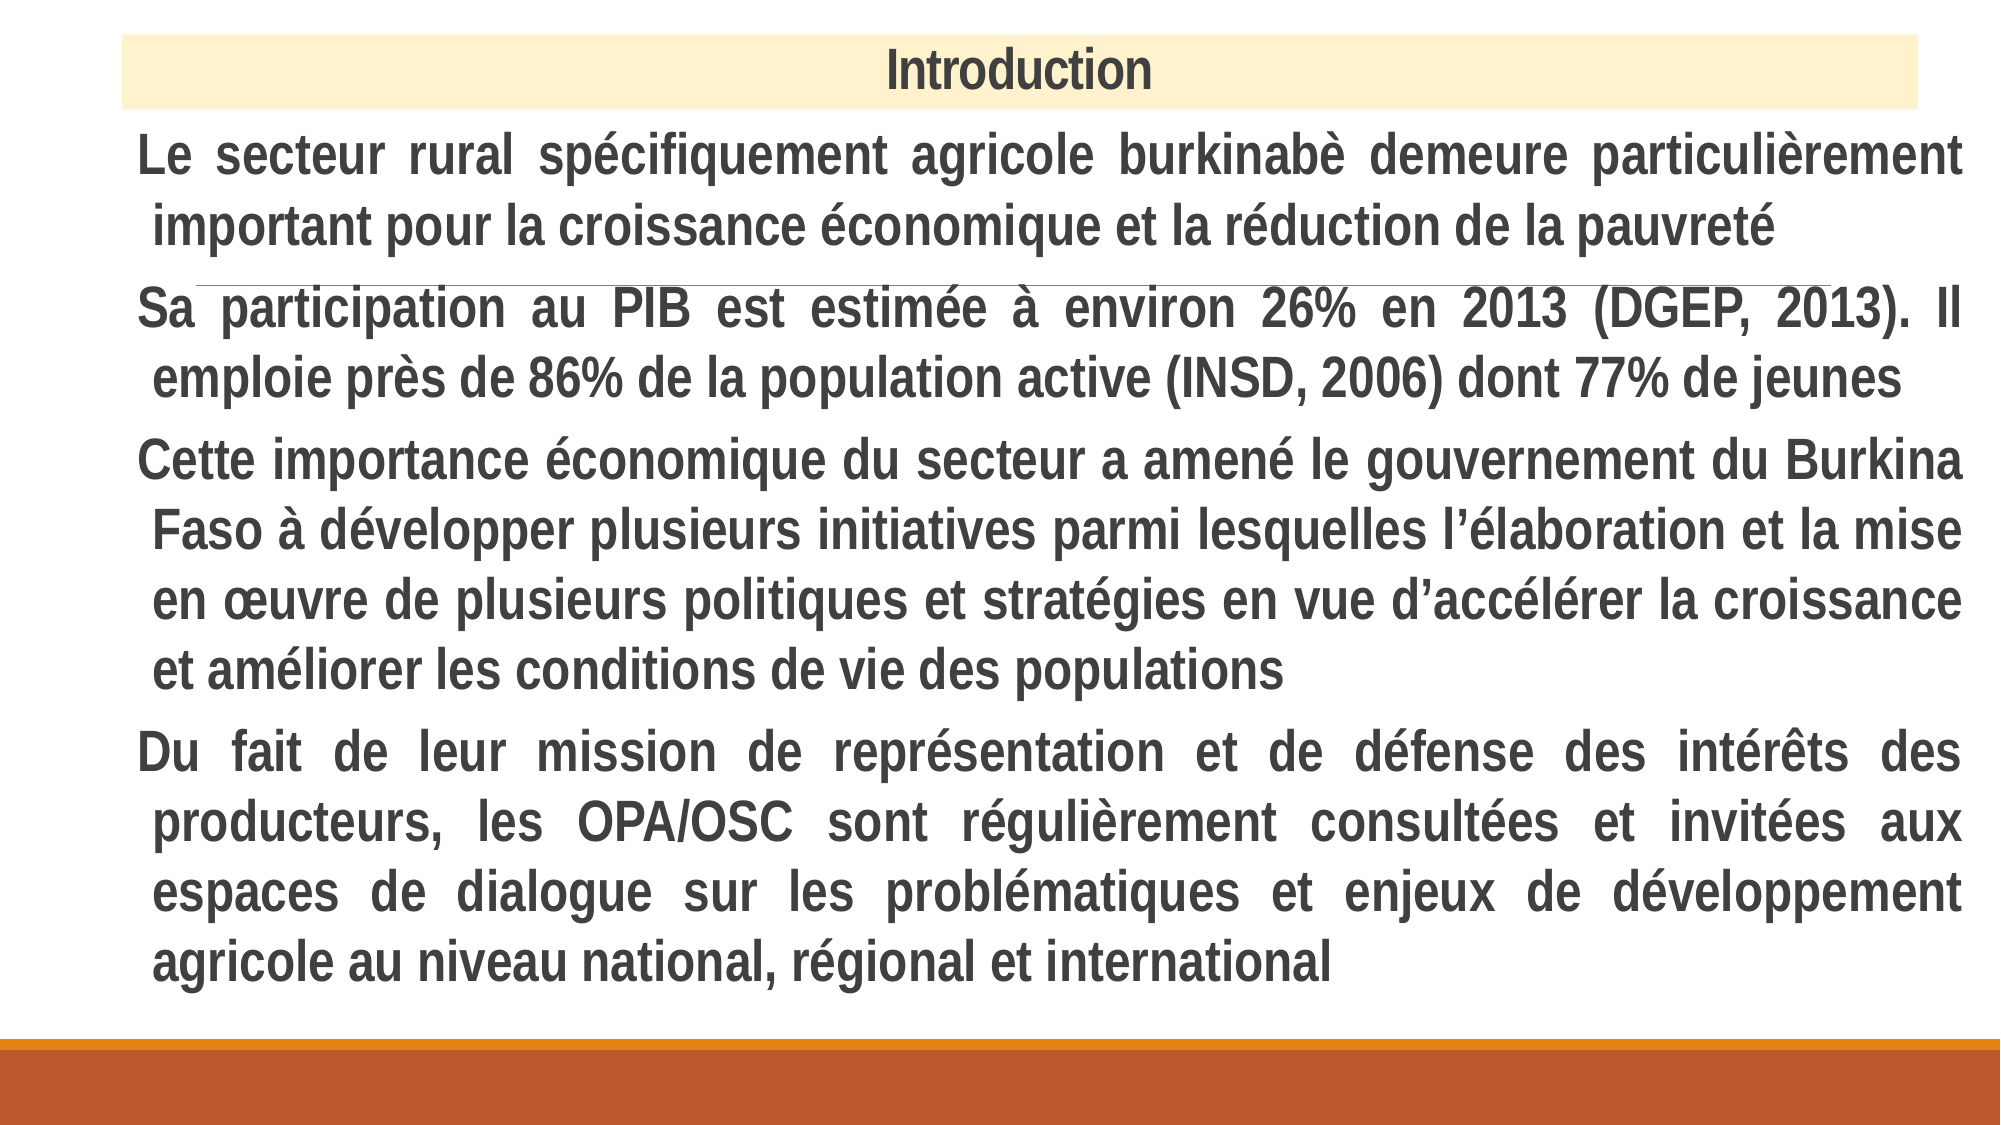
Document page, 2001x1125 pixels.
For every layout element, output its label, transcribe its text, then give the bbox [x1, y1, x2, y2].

list Le secteur rural spécifiquement agricole burkinabè demeure particulièrement important pour la croissance économique et la réduction de la pauvreté Sa participation au PIB est estimée à environ 26% en 2013 (DGEP, 2013). Il emploie près de 86% de la population active (INSD, 2006) dont 77% de jeunes Cette importance économique du secteur a amené le gouvernement du Burkina Faso à développer plusieurs initiatives parmi lesquelles l’élaboration et la mise en œuvre de plusieurs politiques et stratégies en vue d’accélérer la croissance et améliorer les conditions de vie des populations Du fait de leur mission de représentation et de défense des intérêts des producteurs, les OPA/OSC sont régulièrement consultées et invitées aux espaces de dialogue sur les problématiques et enjeux de développement agricole au niveau national, régional et international [122, 109, 1964, 1035]
title Introduction [122, 34, 1918, 109]
